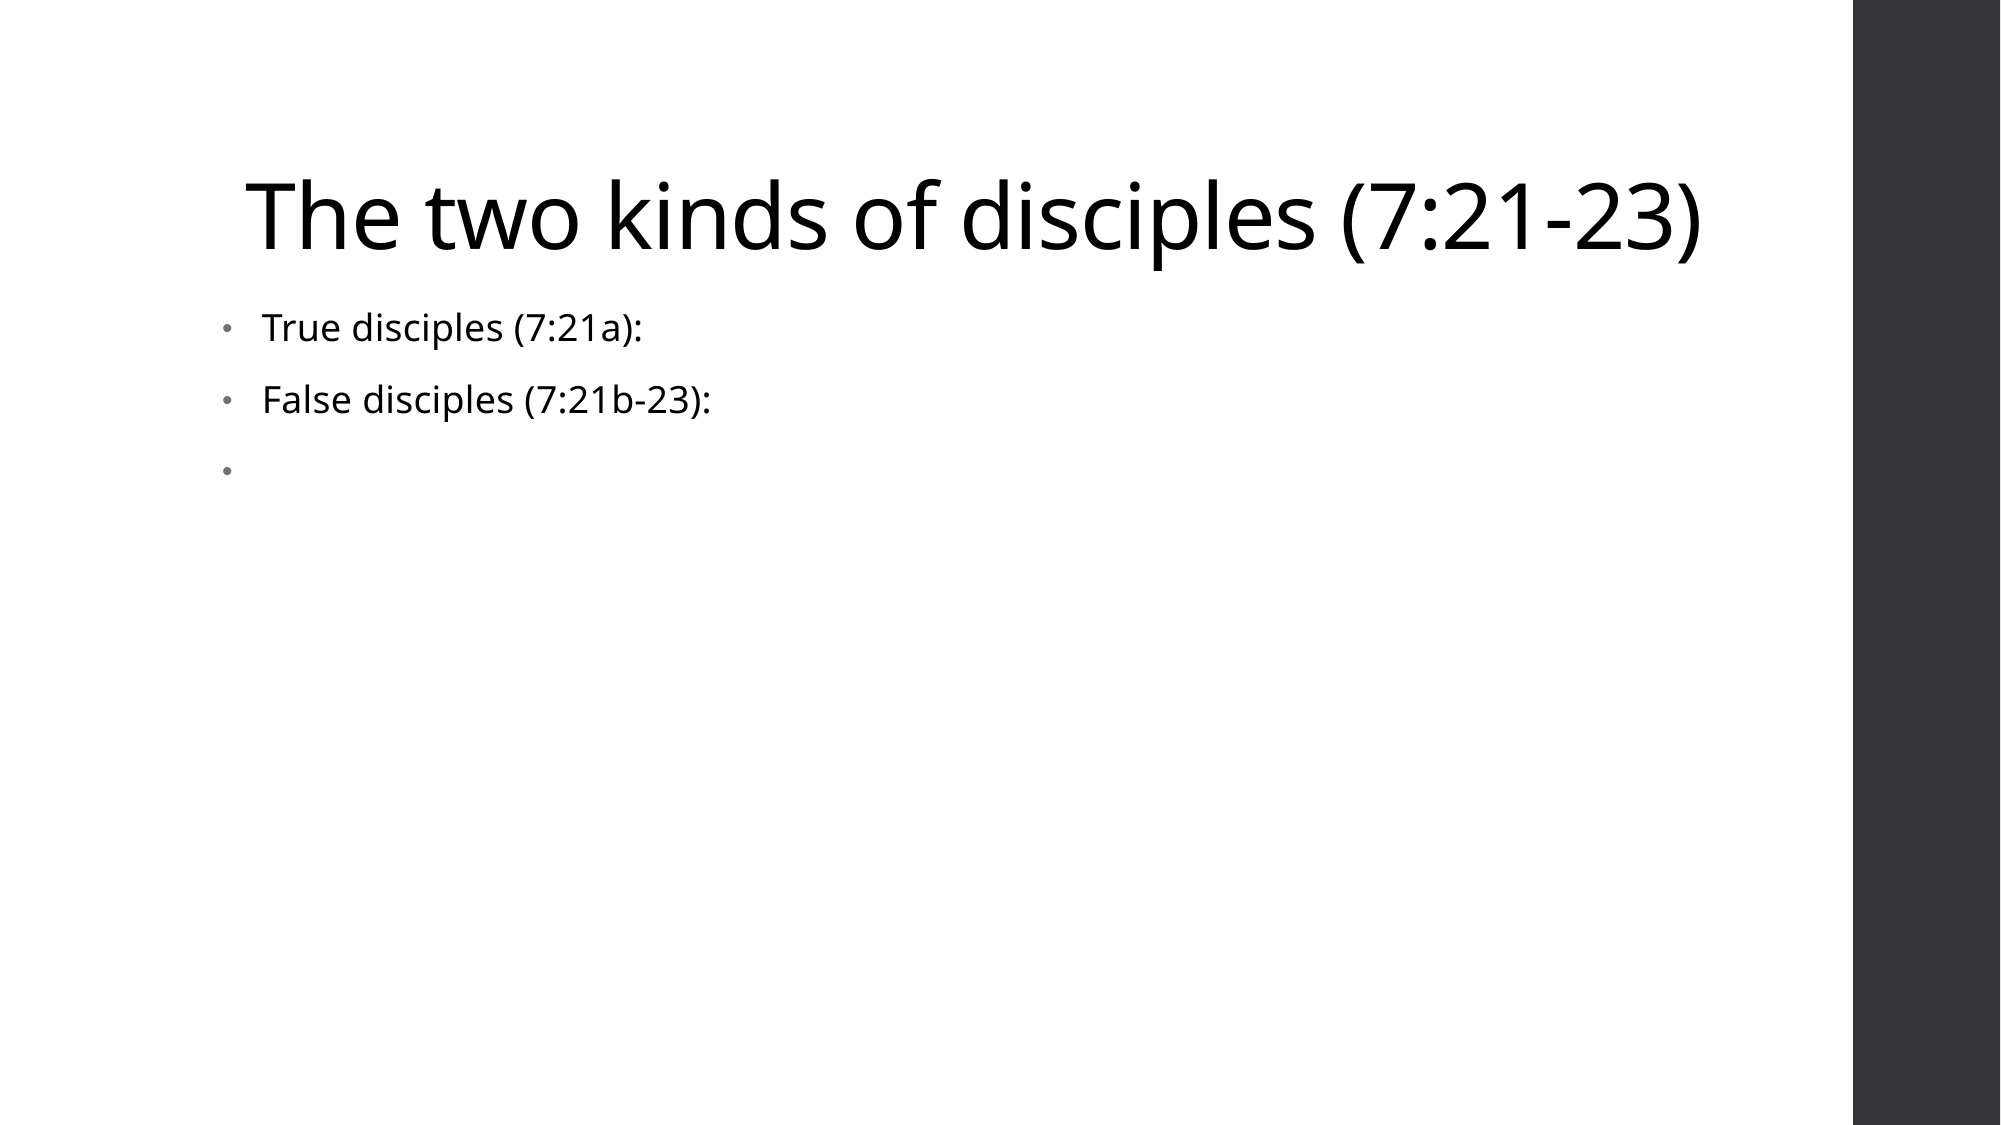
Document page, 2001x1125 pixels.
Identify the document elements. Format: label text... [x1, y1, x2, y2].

title The two kinds of disciples (7:21-23) [206, 60, 1797, 278]
list True disciples (7:21a): False disciples (7:21b-23): [206, 299, 1617, 1014]
